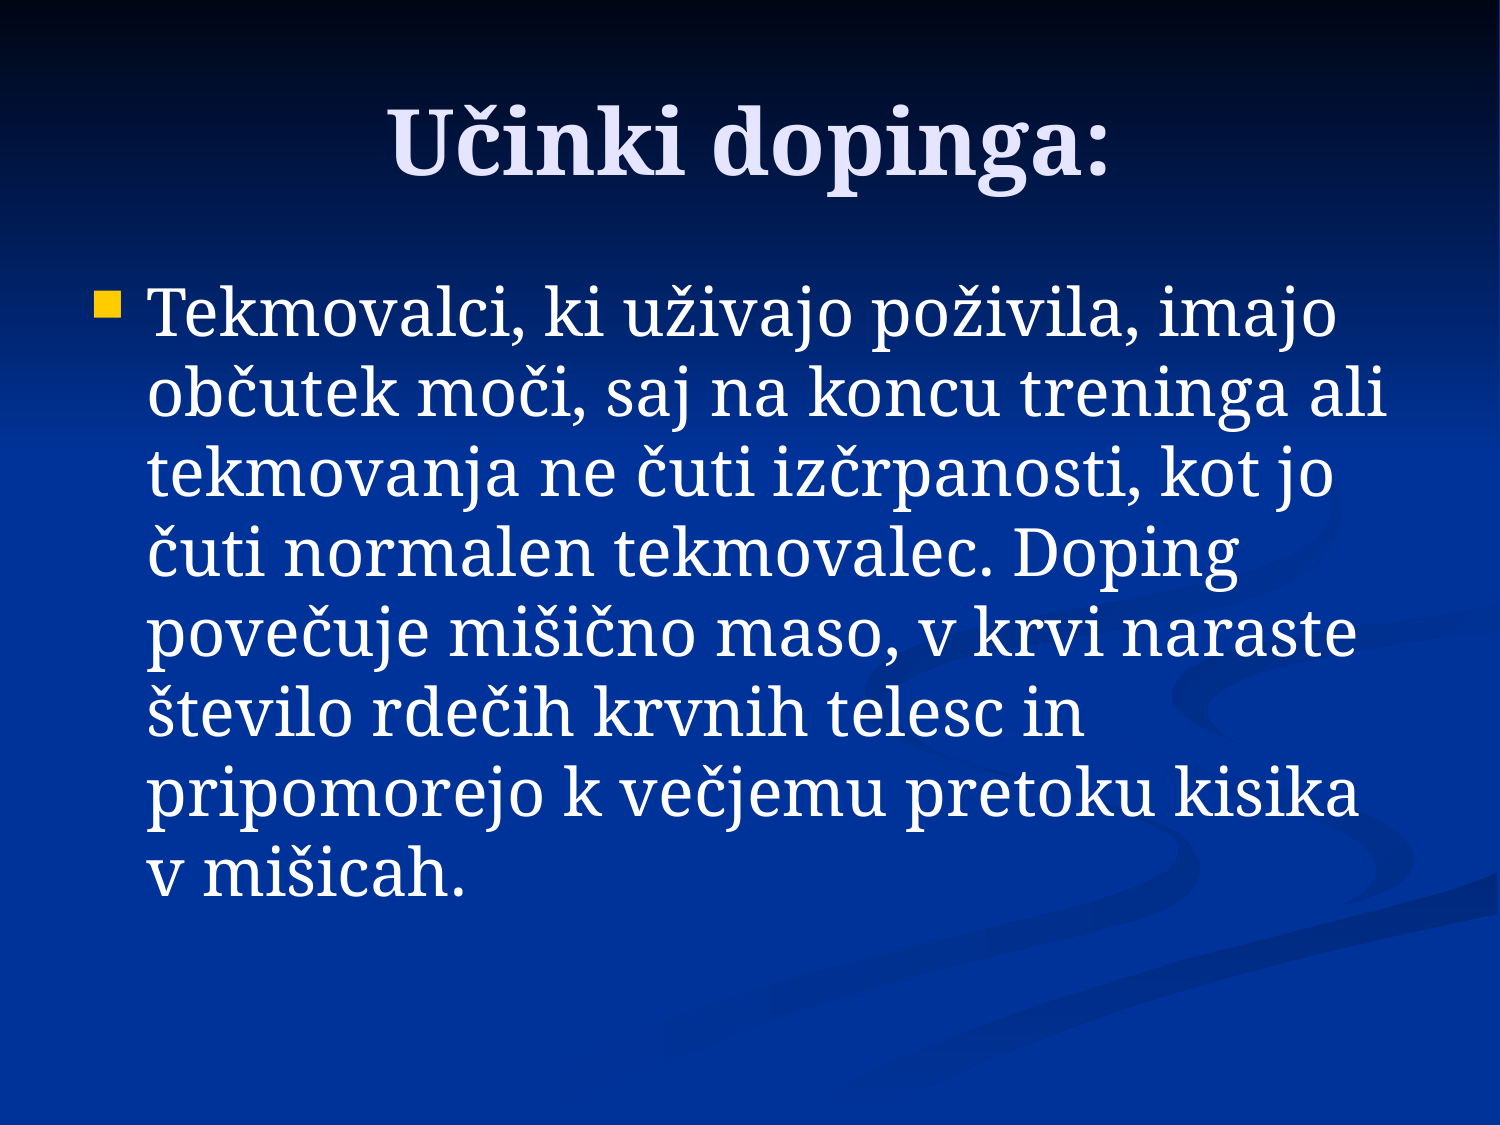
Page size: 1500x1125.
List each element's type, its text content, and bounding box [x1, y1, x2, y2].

list Tekmovalci, ki uživajo poživila, imajo občutek moči, saj na koncu treninga ali tekmovanja ne čuti izčrpanosti, kot jo čuti normalen tekmovalec. Doping povečuje mišično maso, v krvi naraste število rdečih krvnih telesc in pripomorejo k večjemu pretoku kisika v mišicah. [75, 262, 1425, 1005]
title Učinki dopinga: [75, 45, 1425, 233]
